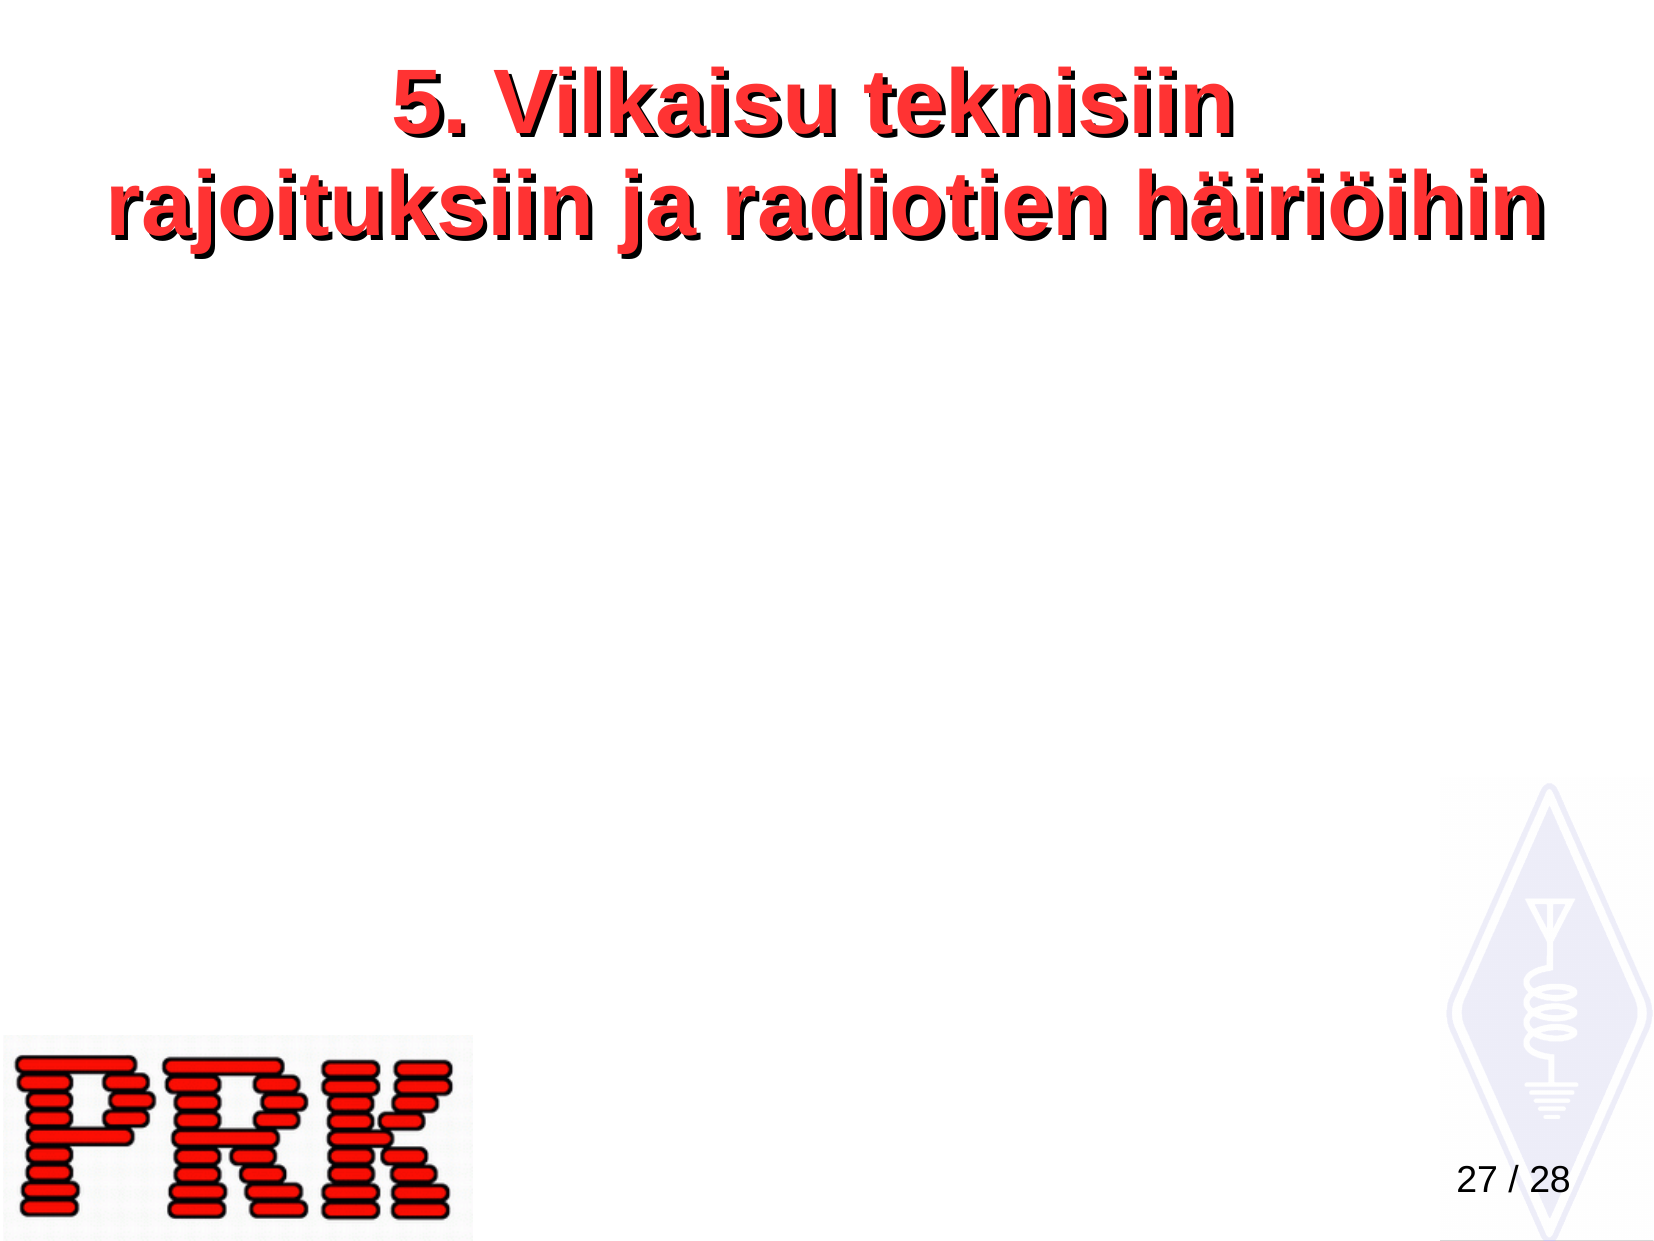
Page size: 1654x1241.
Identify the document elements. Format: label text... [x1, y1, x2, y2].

picture [1440, 777, 1654, 1241]
title 5. Vilkaisu teknisiin rajoituksiin ja radiotien häiriöihin [82, 49, 1571, 257]
picture [3, 1035, 473, 1241]
